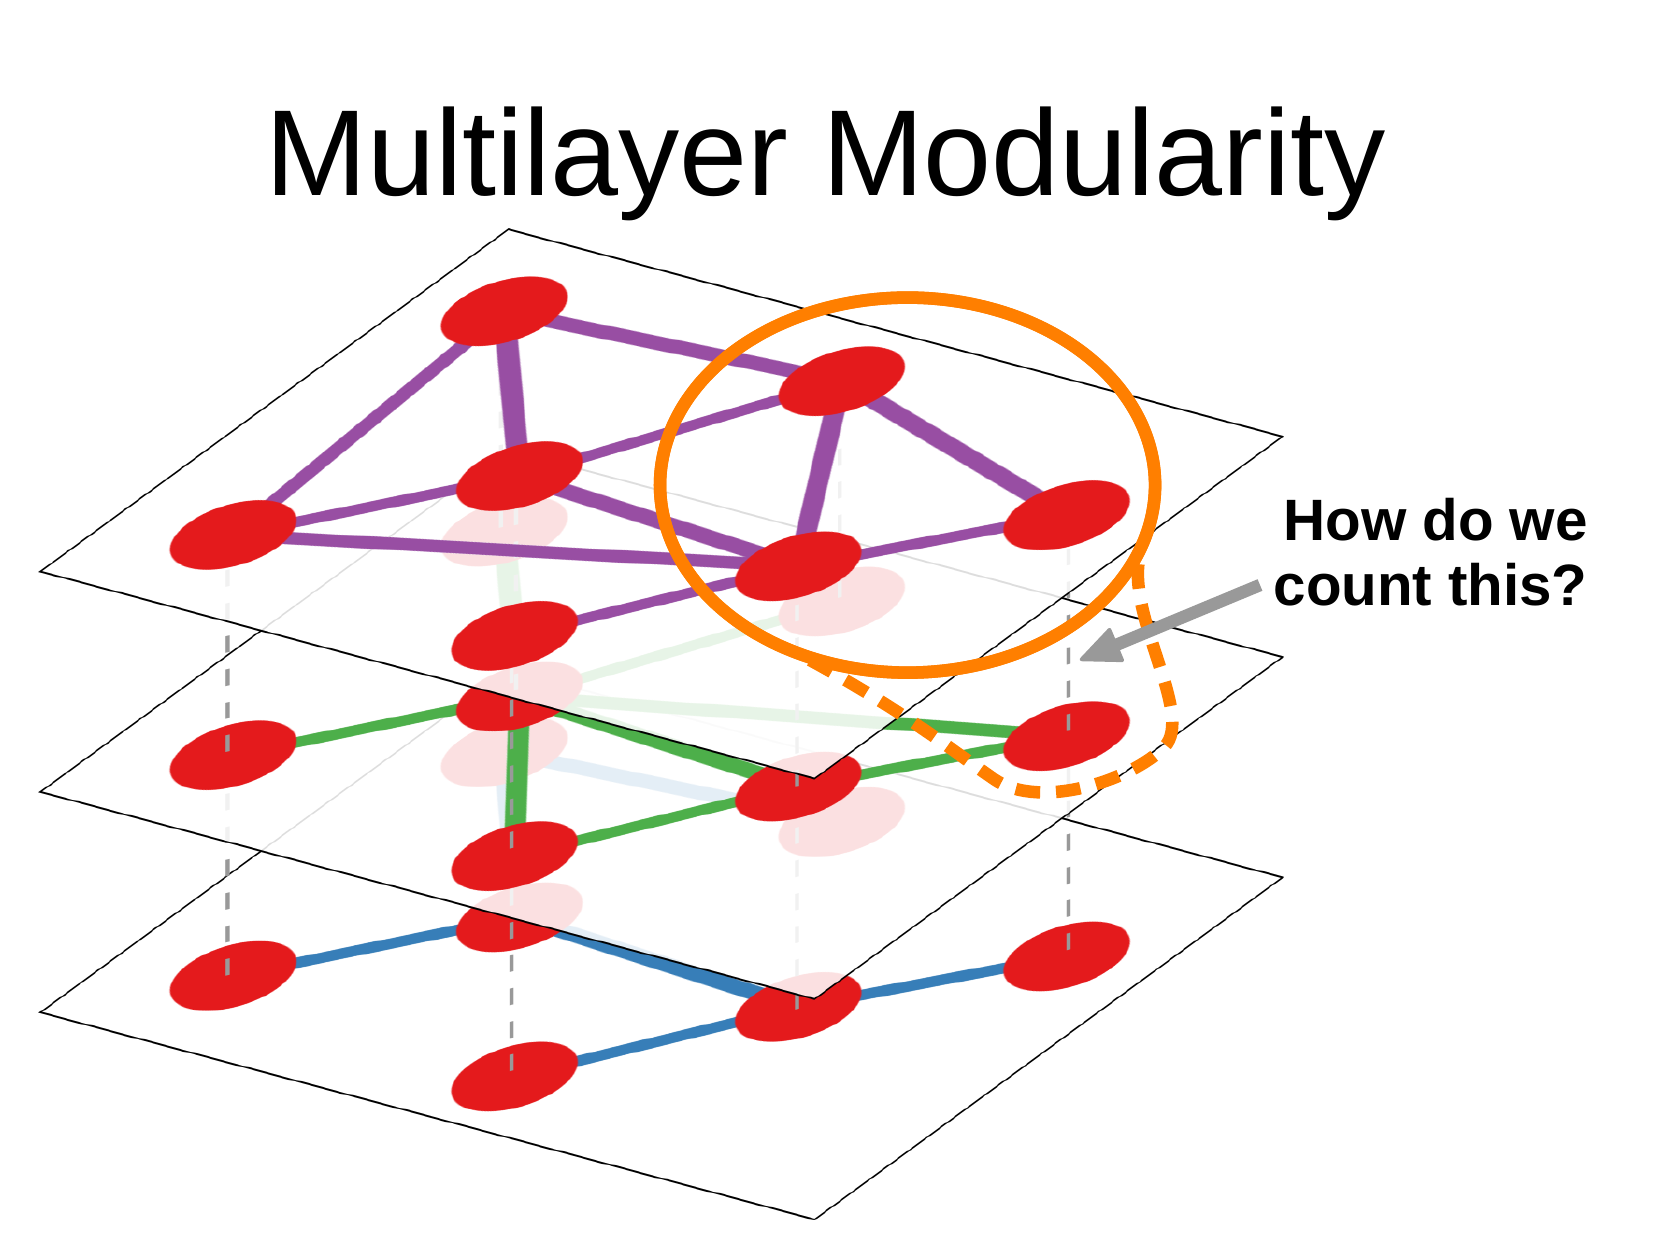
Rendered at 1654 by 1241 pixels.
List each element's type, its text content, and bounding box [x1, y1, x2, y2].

text_box How do we count this? [1258, 480, 1621, 605]
title Multilayer Modularity [82, 49, 1571, 257]
picture [38, 228, 1284, 1220]
